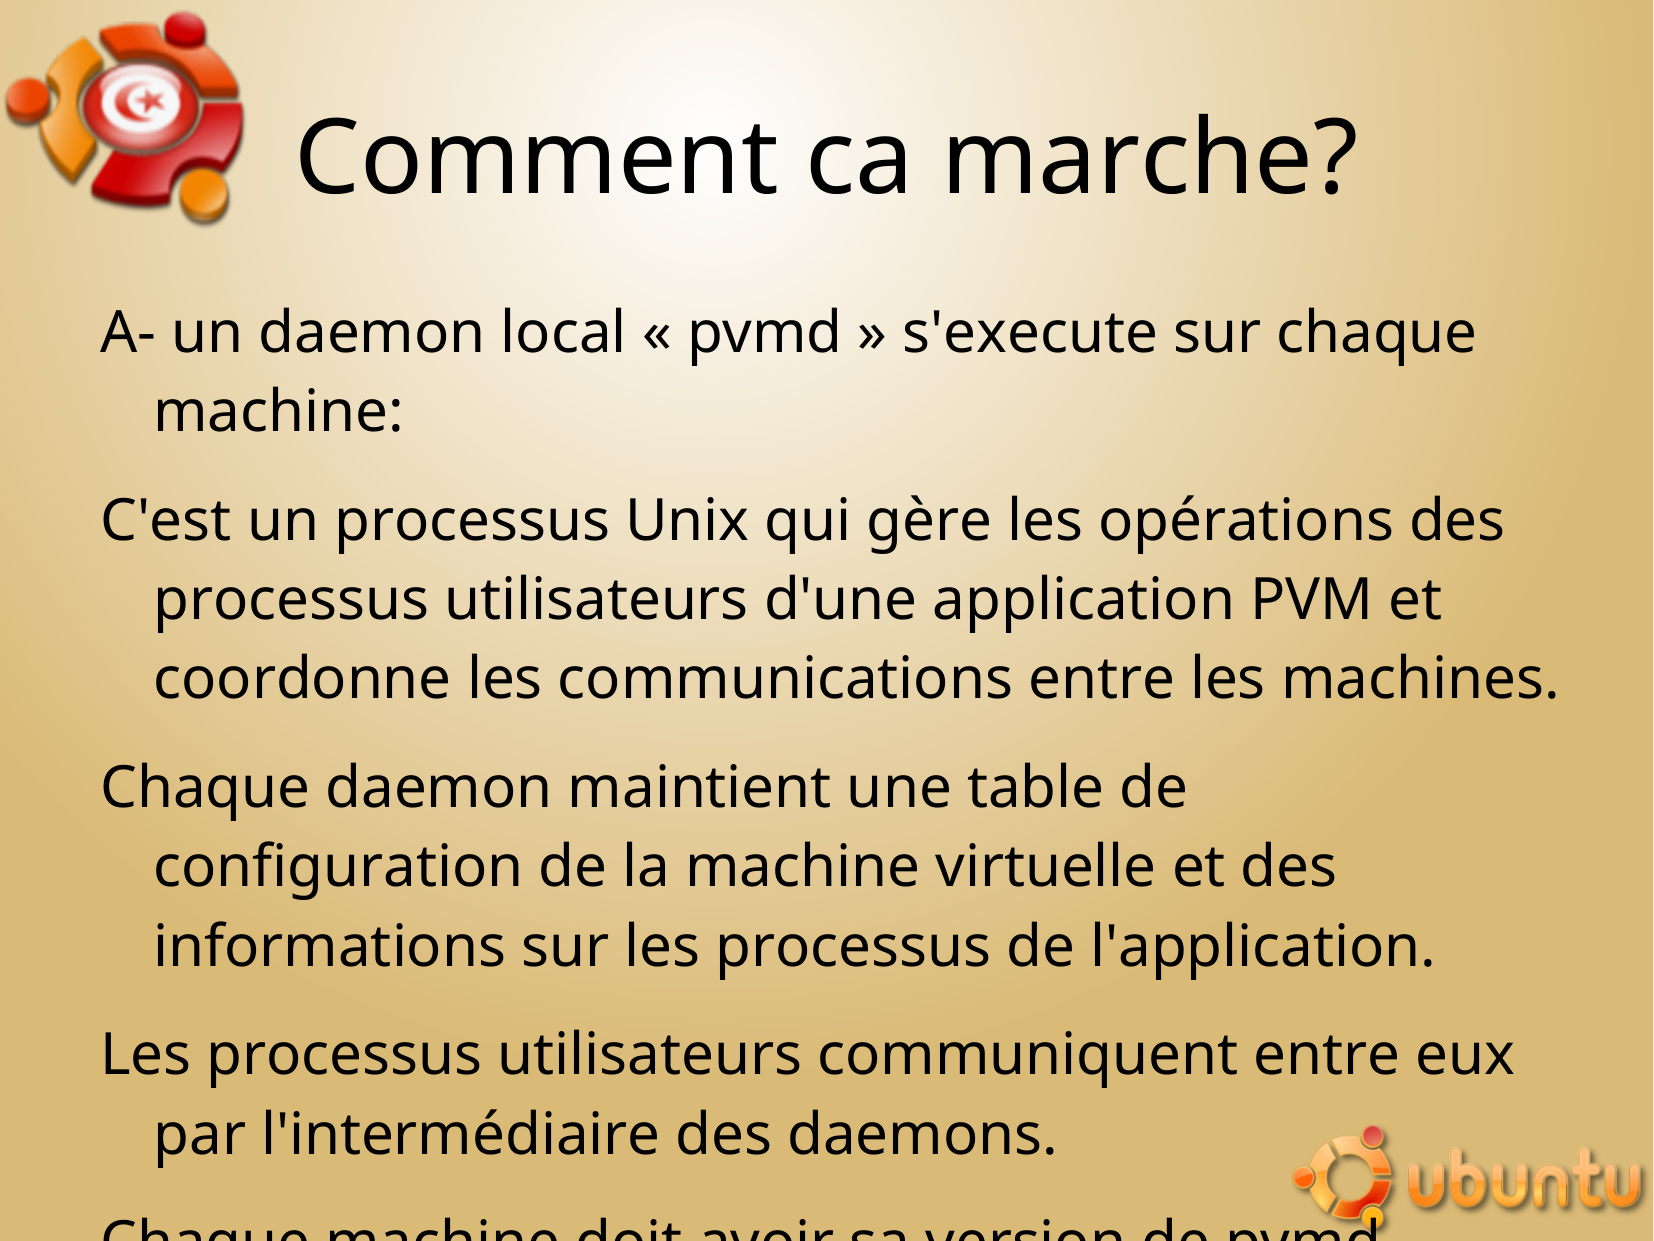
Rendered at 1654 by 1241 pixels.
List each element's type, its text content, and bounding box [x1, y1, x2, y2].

picture [214, 1234, 230, 1241]
picture [336, 1234, 350, 1241]
picture [536, 1234, 551, 1241]
picture [964, 1234, 979, 1241]
picture [286, 1234, 301, 1241]
picture [620, 1234, 637, 1241]
picture [1354, 1234, 1370, 1241]
picture [502, 1235, 517, 1241]
picture [0, 0, 1654, 1241]
picture [1150, 1234, 1166, 1241]
picture [148, 1235, 163, 1241]
picture [1320, 1234, 1335, 1241]
picture [355, 1234, 370, 1241]
picture [769, 1234, 786, 1241]
picture [1186, 1234, 1201, 1241]
list A- un daemon local « pvmd » s'execute sur chaque machine: C'est un processus Unix qui gère les opérations des processus utilisateurs d'une application PVM et coordonne les communications entre les machines. Chaque daemon maintient une table de configuration de la machine virtuelle et des informations sur les processus de l'application. Les processus utilisateurs communiquent entre eux par l'intermédiaire des daemons. Chaque machine doit avoir sa version de pvmd correspondant à son architecture. L'executable de pvmd est dans le directory $PVM_ROOT. [82, 290, 1571, 1094]
picture [1063, 1234, 1080, 1241]
picture [1101, 1235, 1116, 1241]
picture [1236, 1234, 1252, 1241]
picture [584, 1234, 600, 1241]
picture [1301, 1234, 1315, 1241]
picture [451, 1235, 466, 1241]
title Comment ca marche? [82, 49, 1571, 257]
